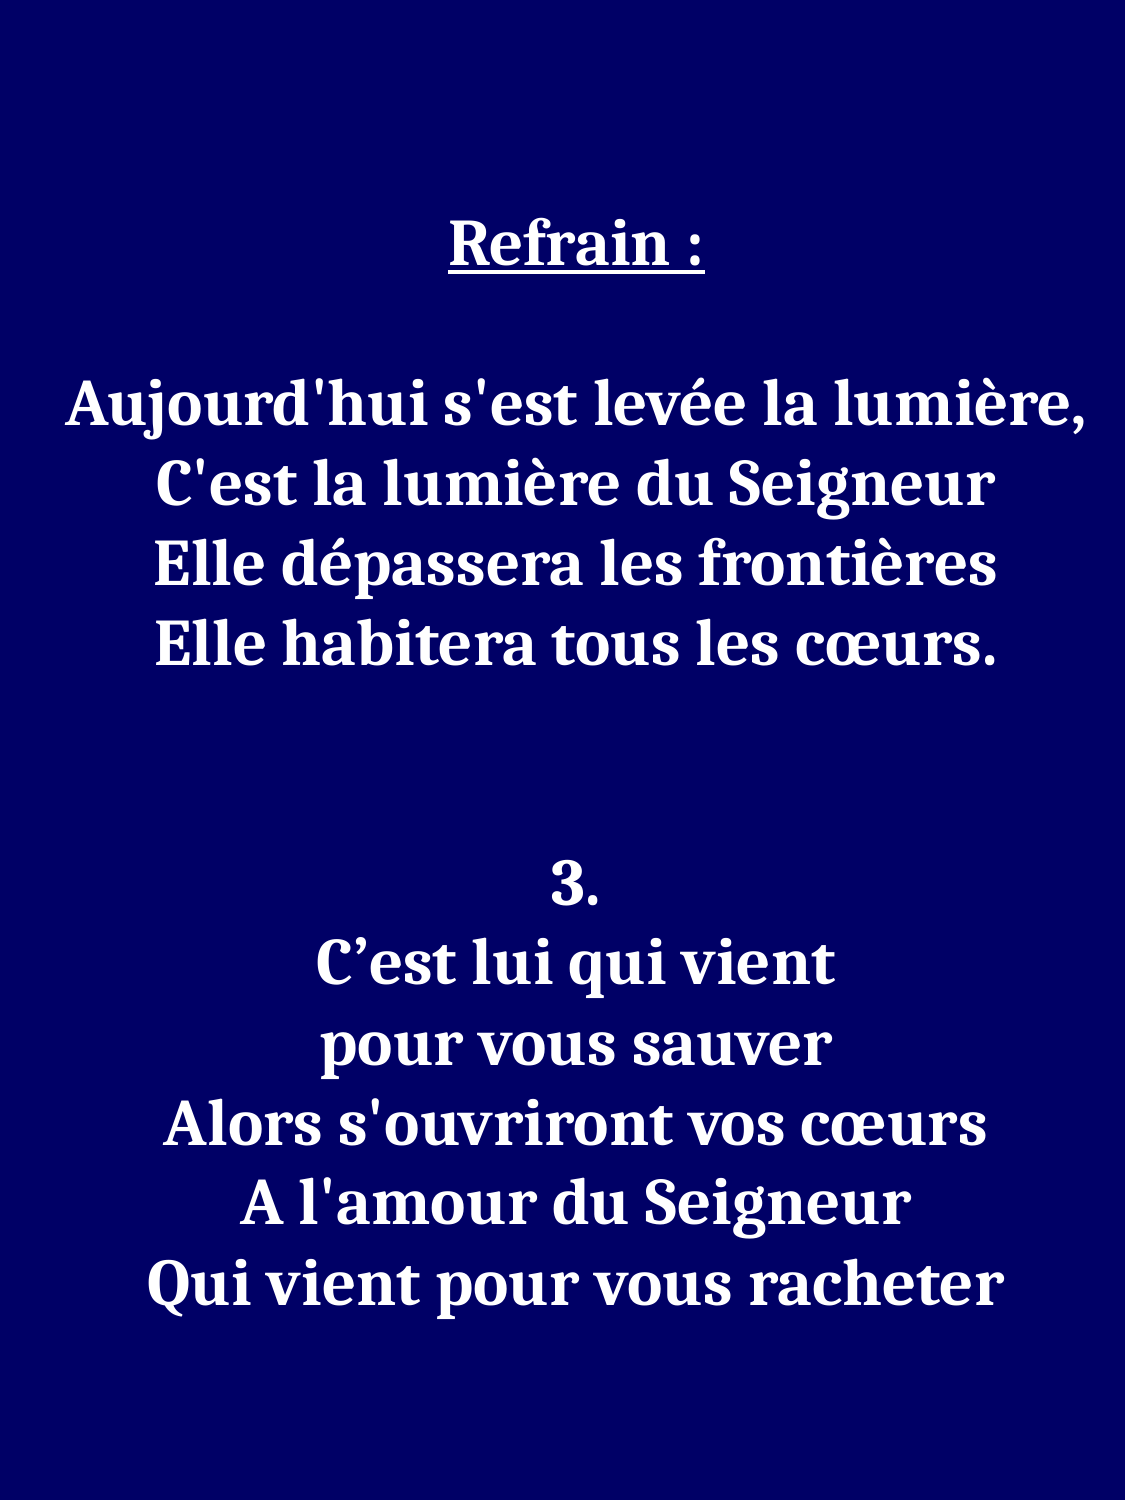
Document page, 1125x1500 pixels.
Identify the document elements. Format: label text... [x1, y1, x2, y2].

text_box Refrain : Aujourd'hui s'est levée la lumière, C'est la lumière du Seigneur Elle dépassera les frontières Elle habitera tous les cœurs. 3. C’est lui qui vient pour vous sauver Alors s'ouvriront vos cœurs A l'amour du Seigneur Qui vient pour vous racheter [0, 191, 1125, 1285]
